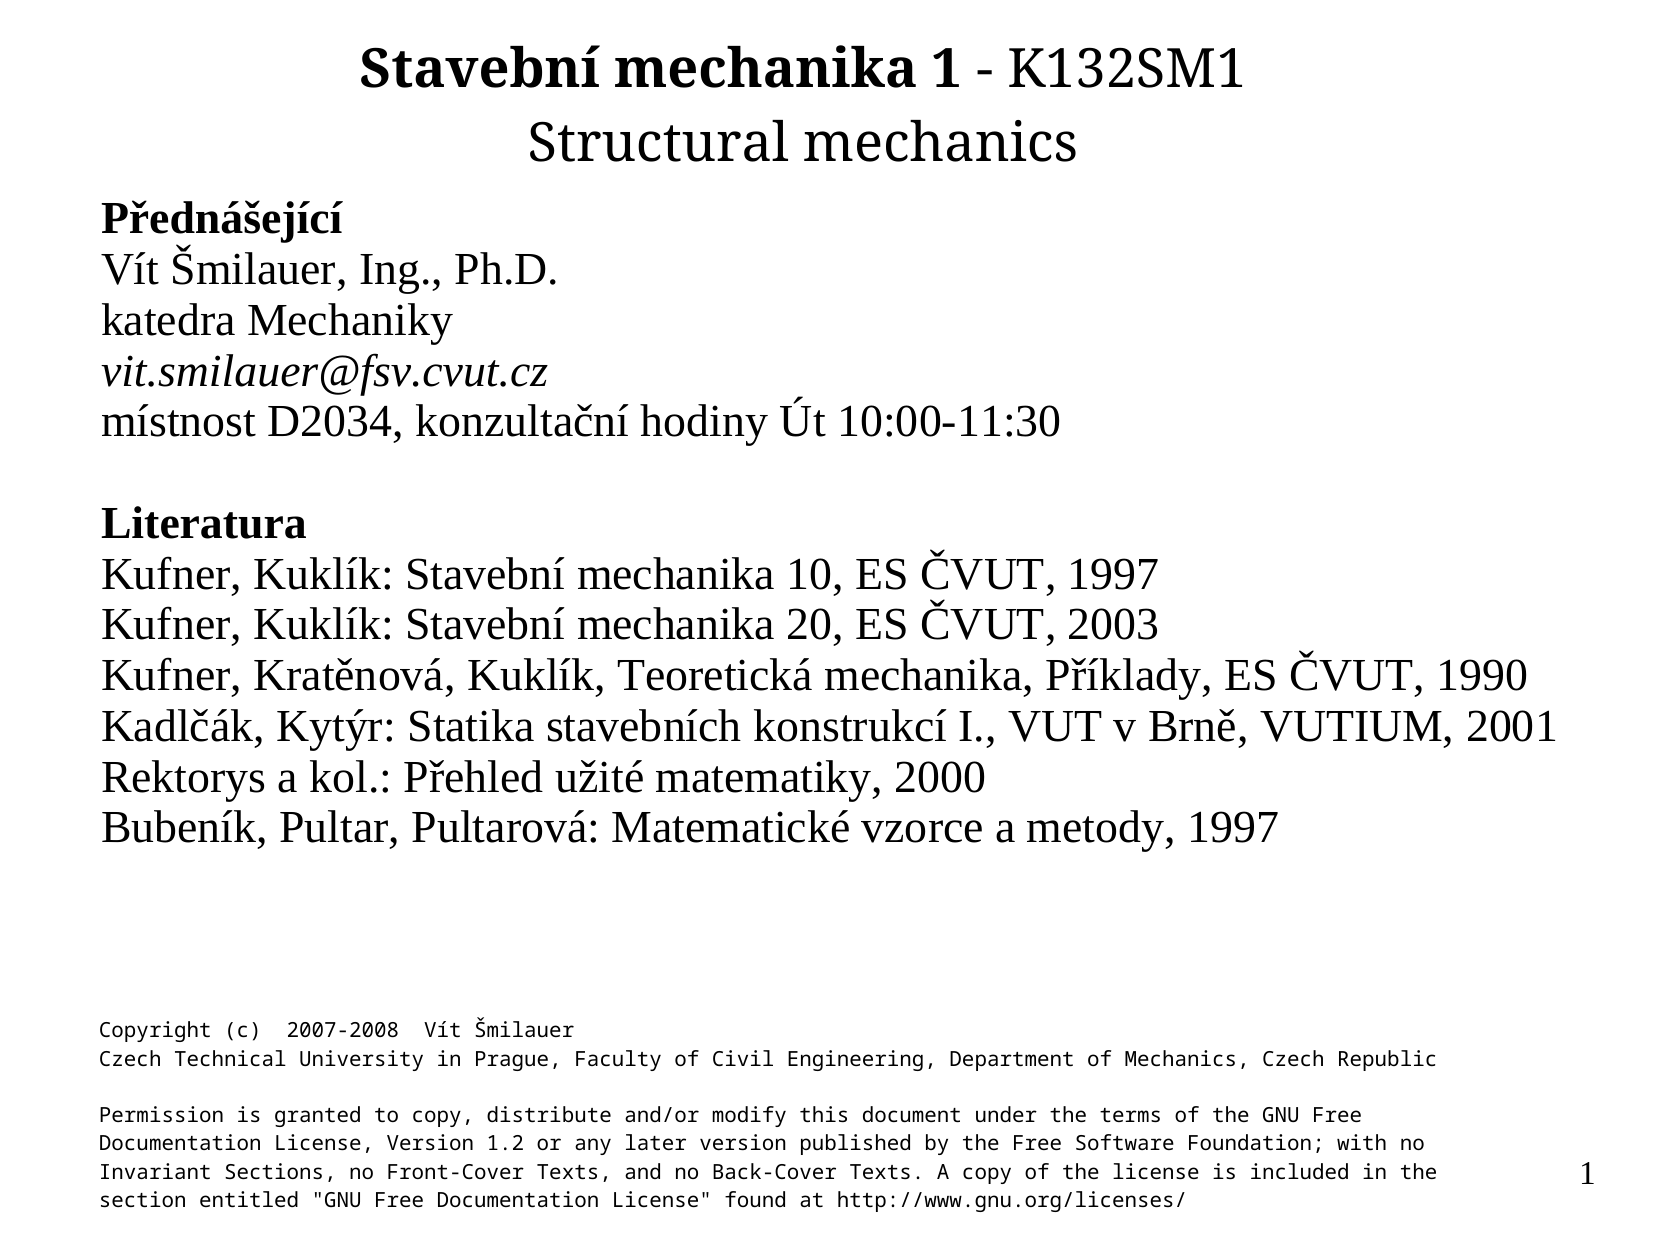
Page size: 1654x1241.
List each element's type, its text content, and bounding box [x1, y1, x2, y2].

text_box Přednášející Vít Šmilauer, Ing., Ph.D. katedra Mechaniky vit.smilauer@fsv.cvut.cz místnost D2034, konzultační hodiny Út 10:00-11:30 Literatura Kufner, Kuklík: Stavební mechanika 10, ES ČVUT, 1997 Kufner, Kuklík: Stavební mechanika 20, ES ČVUT, 2003 Kufner, Kratěnová, Kuklík, Teoretická mechanika, Příklady, ES ČVUT, 1990 Kadlčák, Kytýr: Statika stavebních konstrukcí I., VUT v Brně, VUTIUM, 2001 Rektorys a kol.: Přehled užité matematiky, 2000 Bubeník, Pultar, Pultarová: Matematické vzorce a metody, 1997 [86, 185, 1622, 961]
text_box Copyright (c) 2007-2008 Vít Šmilauer Czech Technical University in Prague, Faculty of Civil Engineering, Department of Mechanics, Czech Republic Permission is granted to copy, distribute and/or modify this document under the terms of the GNU Free Documentation License, Version 1.2 or any later version published by the Free Software Foundation; with no Invariant Sections, no Front-Cover Texts, and no Back-Cover Texts. A copy of the license is included in the section entitled "GNU Free Documentation License" found at http://www.gnu.org/licenses/ [84, 1008, 1517, 1218]
text_box [88, 206, 502, 282]
title Stavební mechanika 1 - K132SM1 Structural mechanics [59, 0, 1548, 207]
